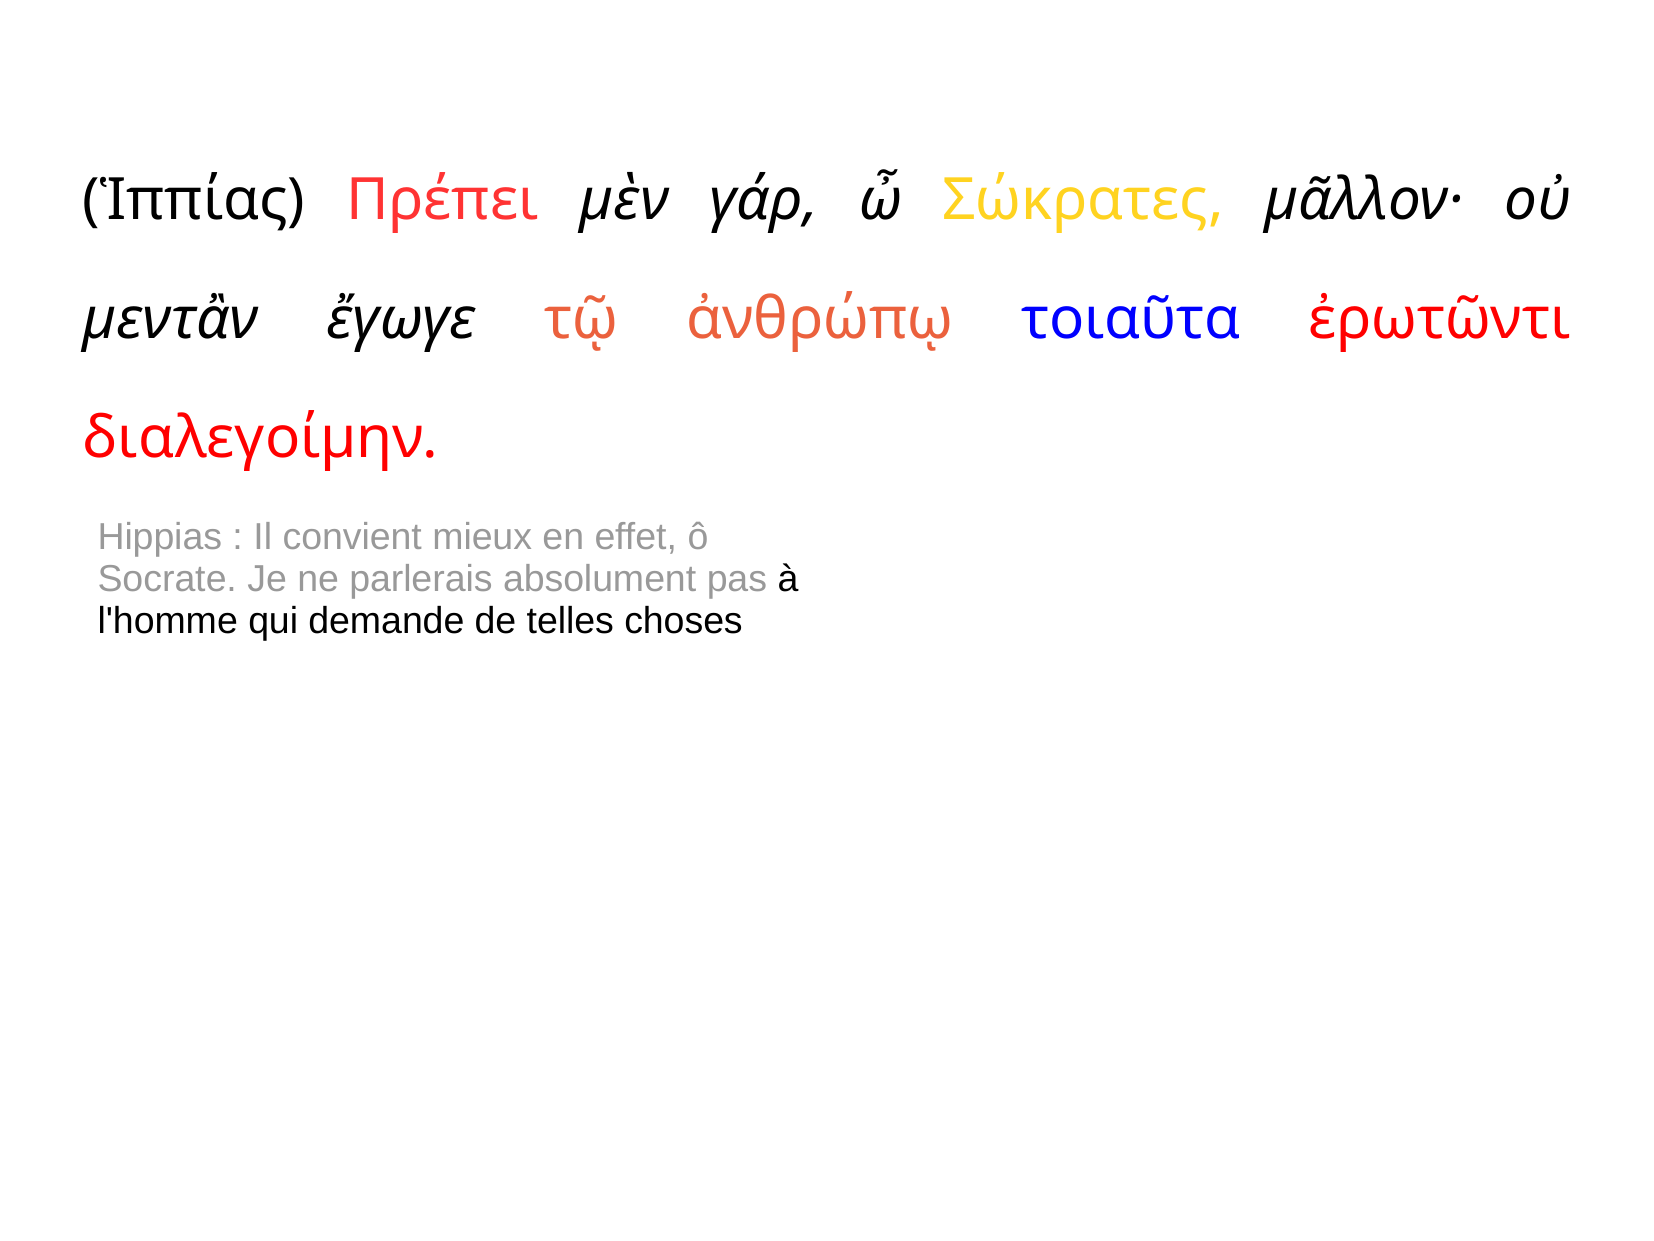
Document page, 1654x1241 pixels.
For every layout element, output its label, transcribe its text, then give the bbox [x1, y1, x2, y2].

text_box Hippias : Il convient mieux en effet, ô Socrate. Je ne parlerais absolument pas à l'homme qui demande de telles choses [82, 507, 827, 649]
list (Ἱππίας) Πρέπει μὲν γάρ, ὦ Σώκρατες, μᾶλλον· οὐ μεντἂν ἔγωγε τῷ ἀνθρώπῳ τοιαῦτα ἐρωτῶντι διαλεγοίμην. [82, 118, 1571, 1109]
